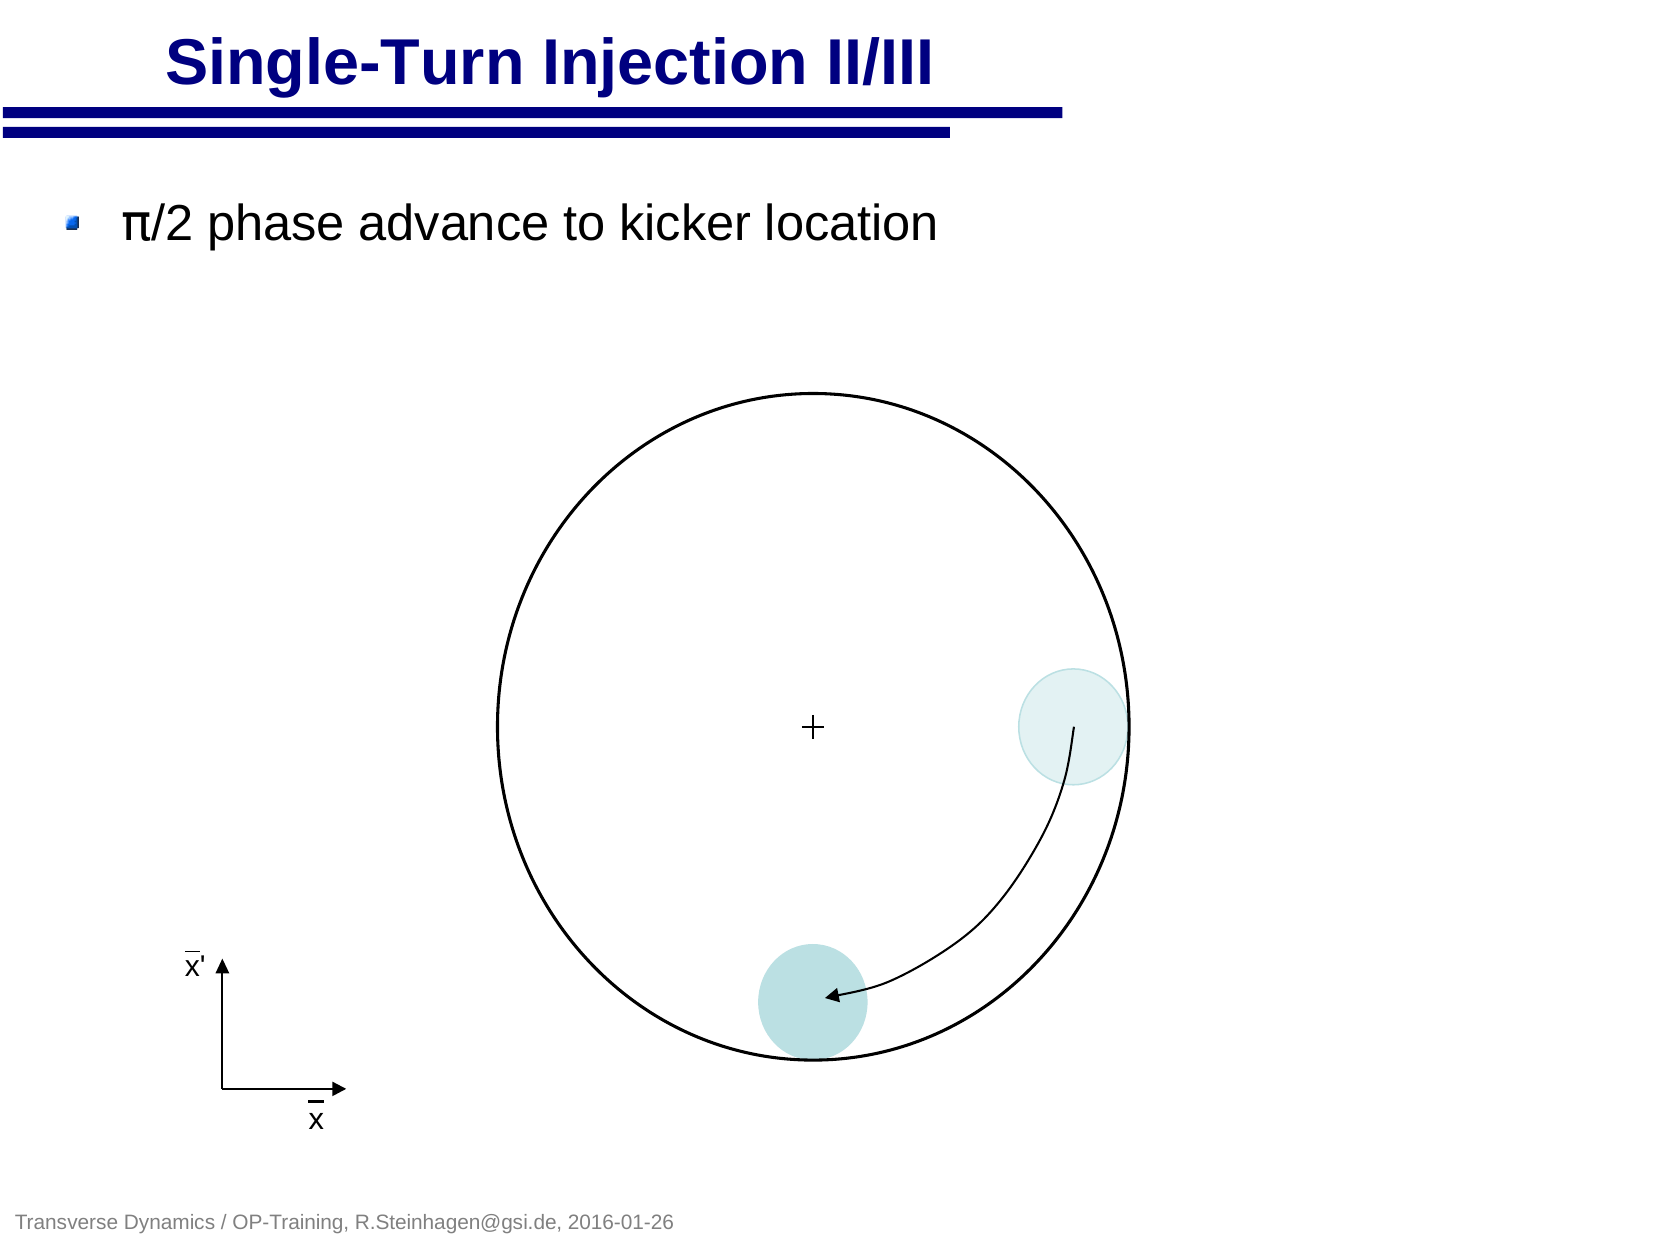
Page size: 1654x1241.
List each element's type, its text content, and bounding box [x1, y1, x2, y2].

title Single-Turn Injection II/III [165, 0, 1323, 124]
text_box [215, 958, 230, 974]
text_box x [308, 1097, 332, 1138]
list π/2 phase advance to kicker location [65, 192, 1628, 1205]
text_box [332, 1081, 347, 1097]
text_box x' [184, 949, 208, 991]
